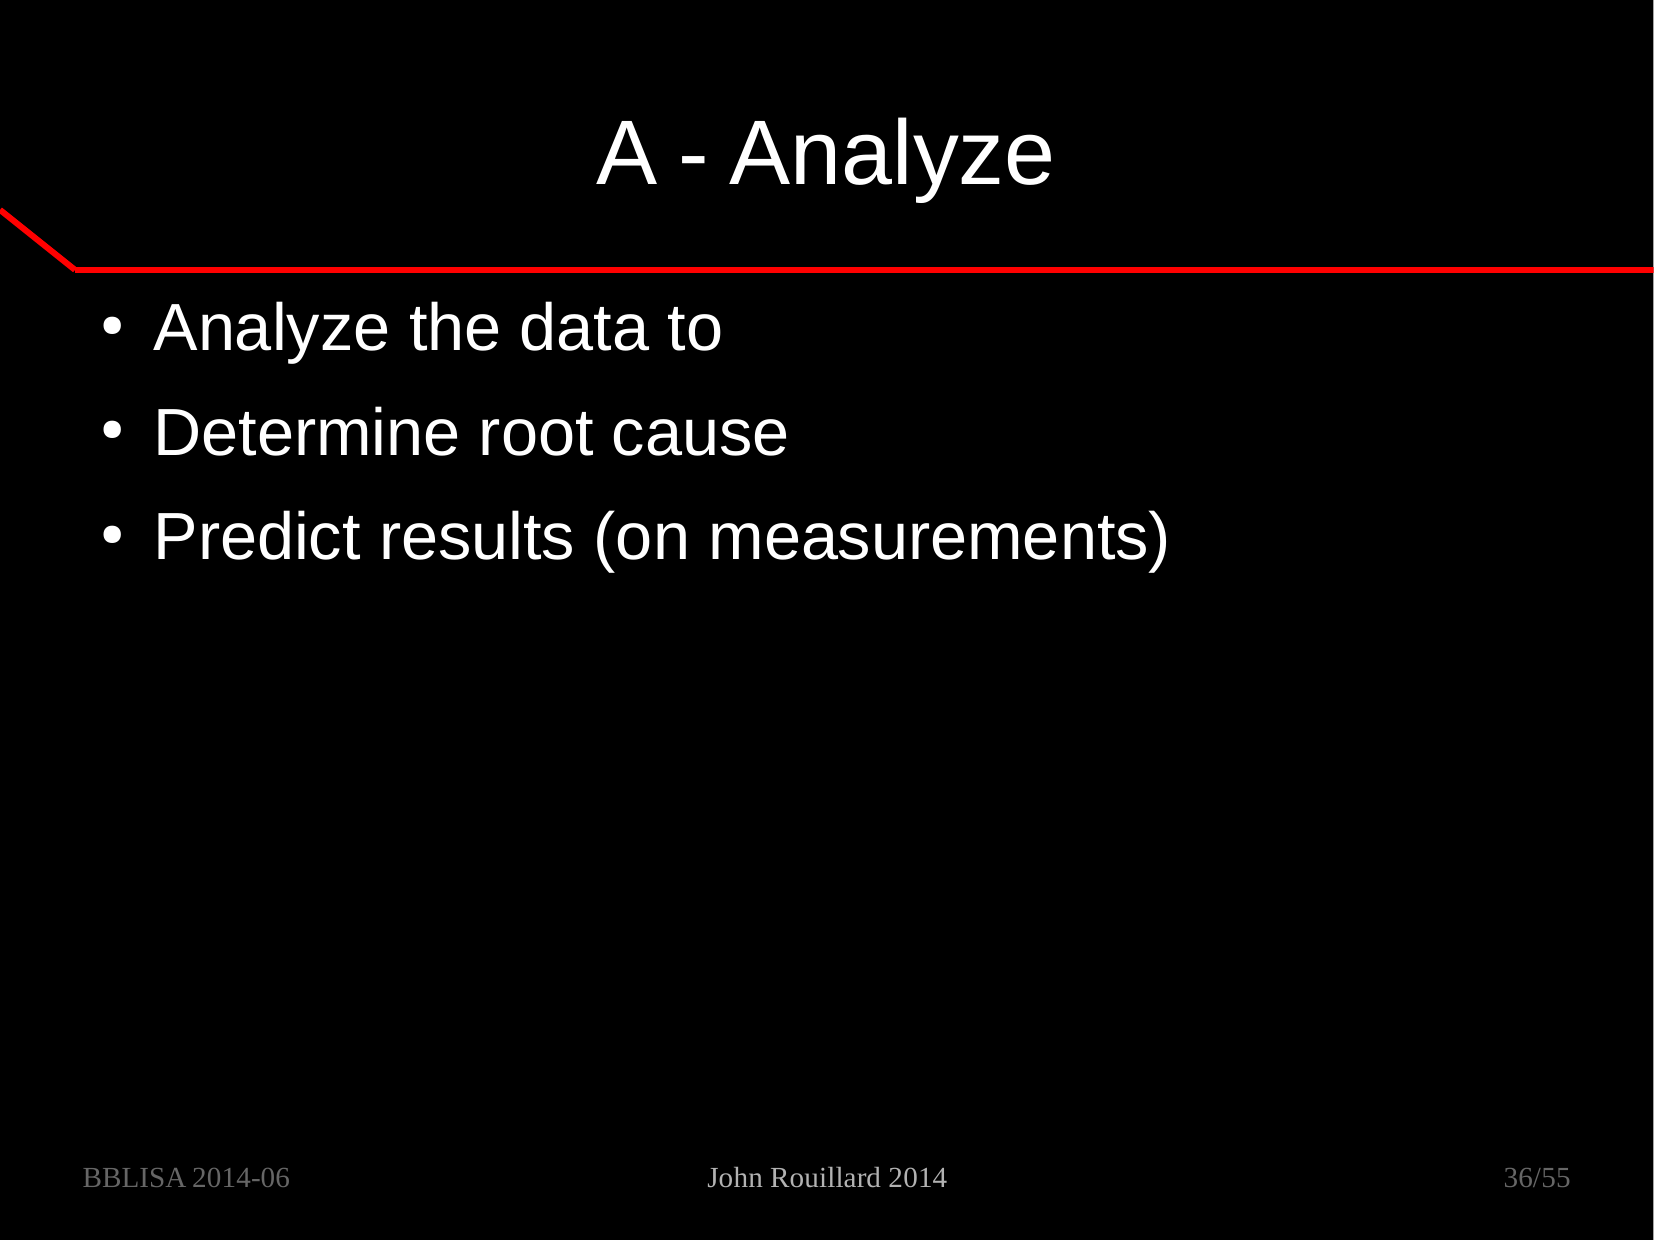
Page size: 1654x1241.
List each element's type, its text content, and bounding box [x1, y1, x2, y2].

title A - Analyze [82, 49, 1571, 257]
list Analyze the data to Determine root cause Predict results (on measurements) [82, 290, 1571, 1110]
